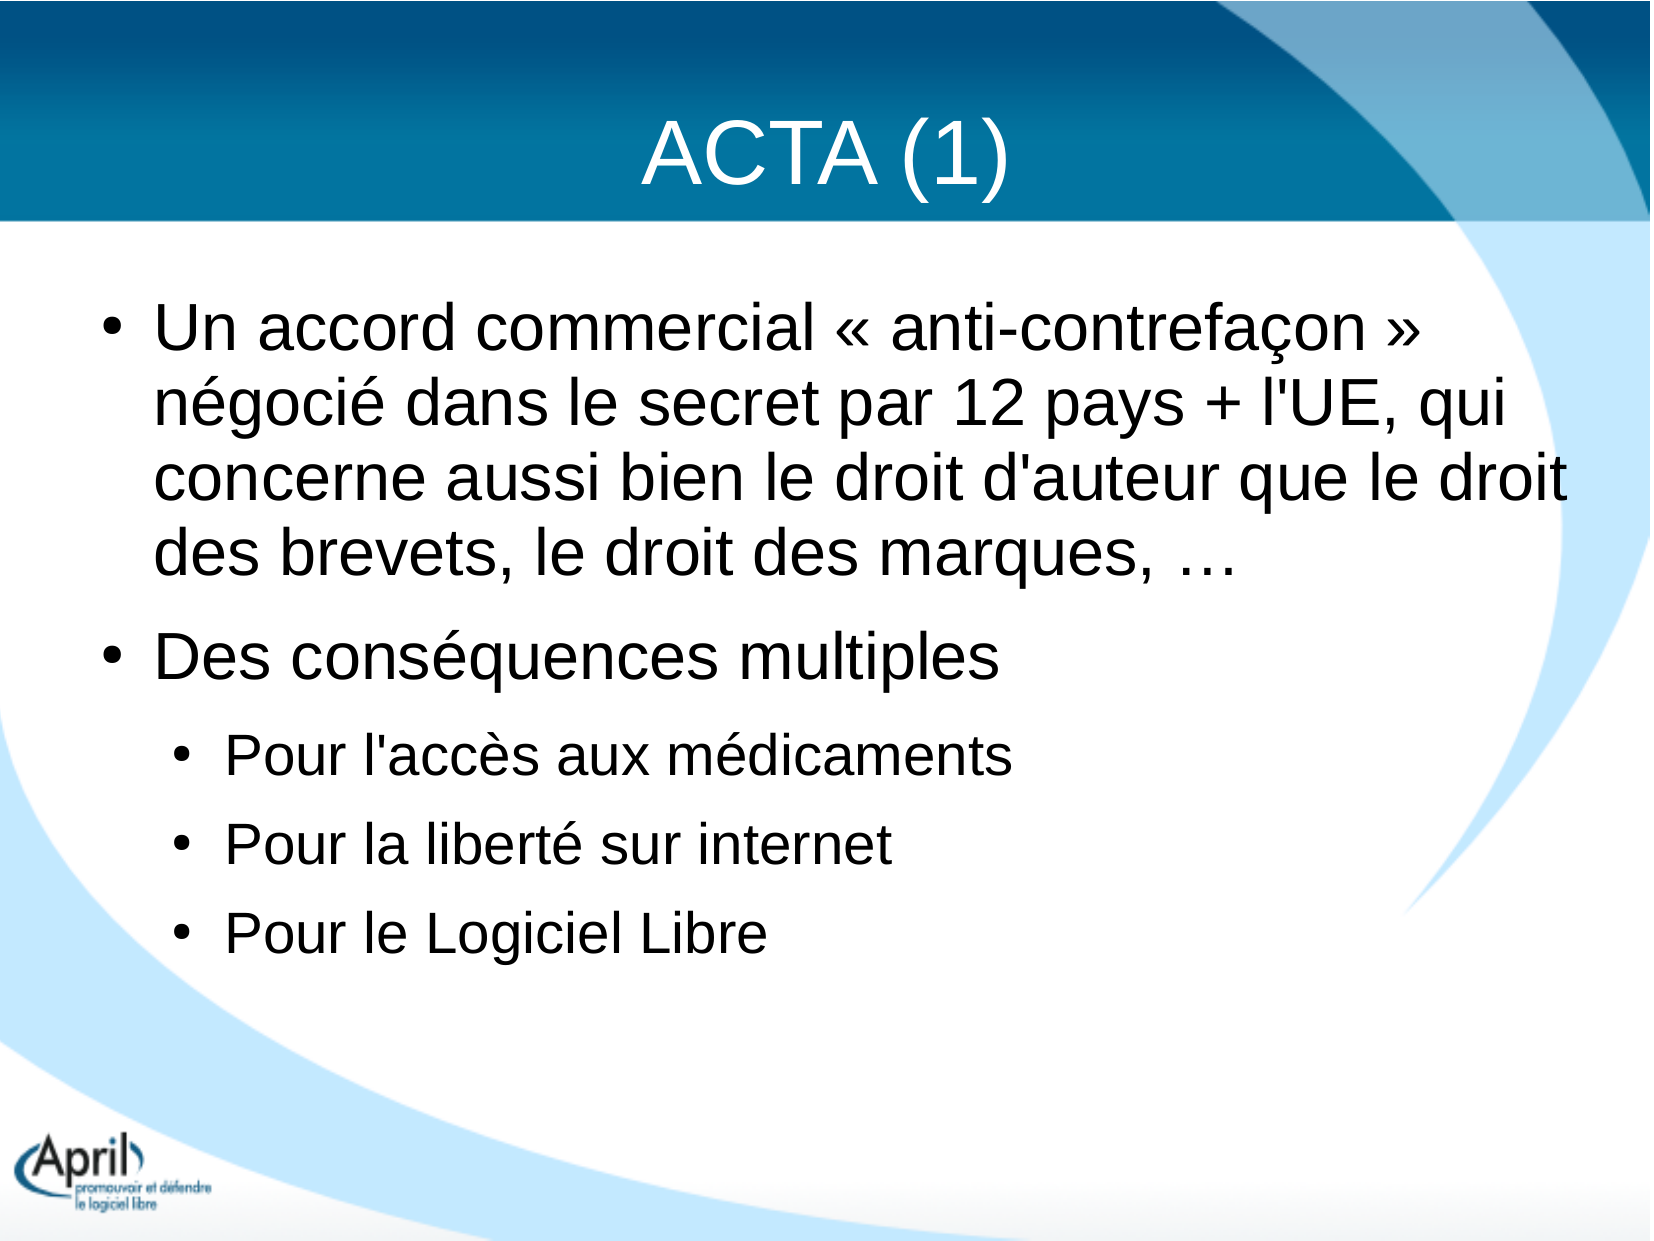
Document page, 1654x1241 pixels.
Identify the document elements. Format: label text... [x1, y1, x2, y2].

list Un accord commercial « anti-contrefaçon » négocié dans le secret par 12 pays + l'UE, qui concerne aussi bien le droit d'auteur que le droit des brevets, le droit des marques, … Des conséquences multiples Pour l'accès aux médicaments Pour la liberté sur internet Pour le Logiciel Libre [82, 290, 1571, 1109]
picture [0, 1, 1650, 1241]
title ACTA (1) [82, 49, 1571, 257]
